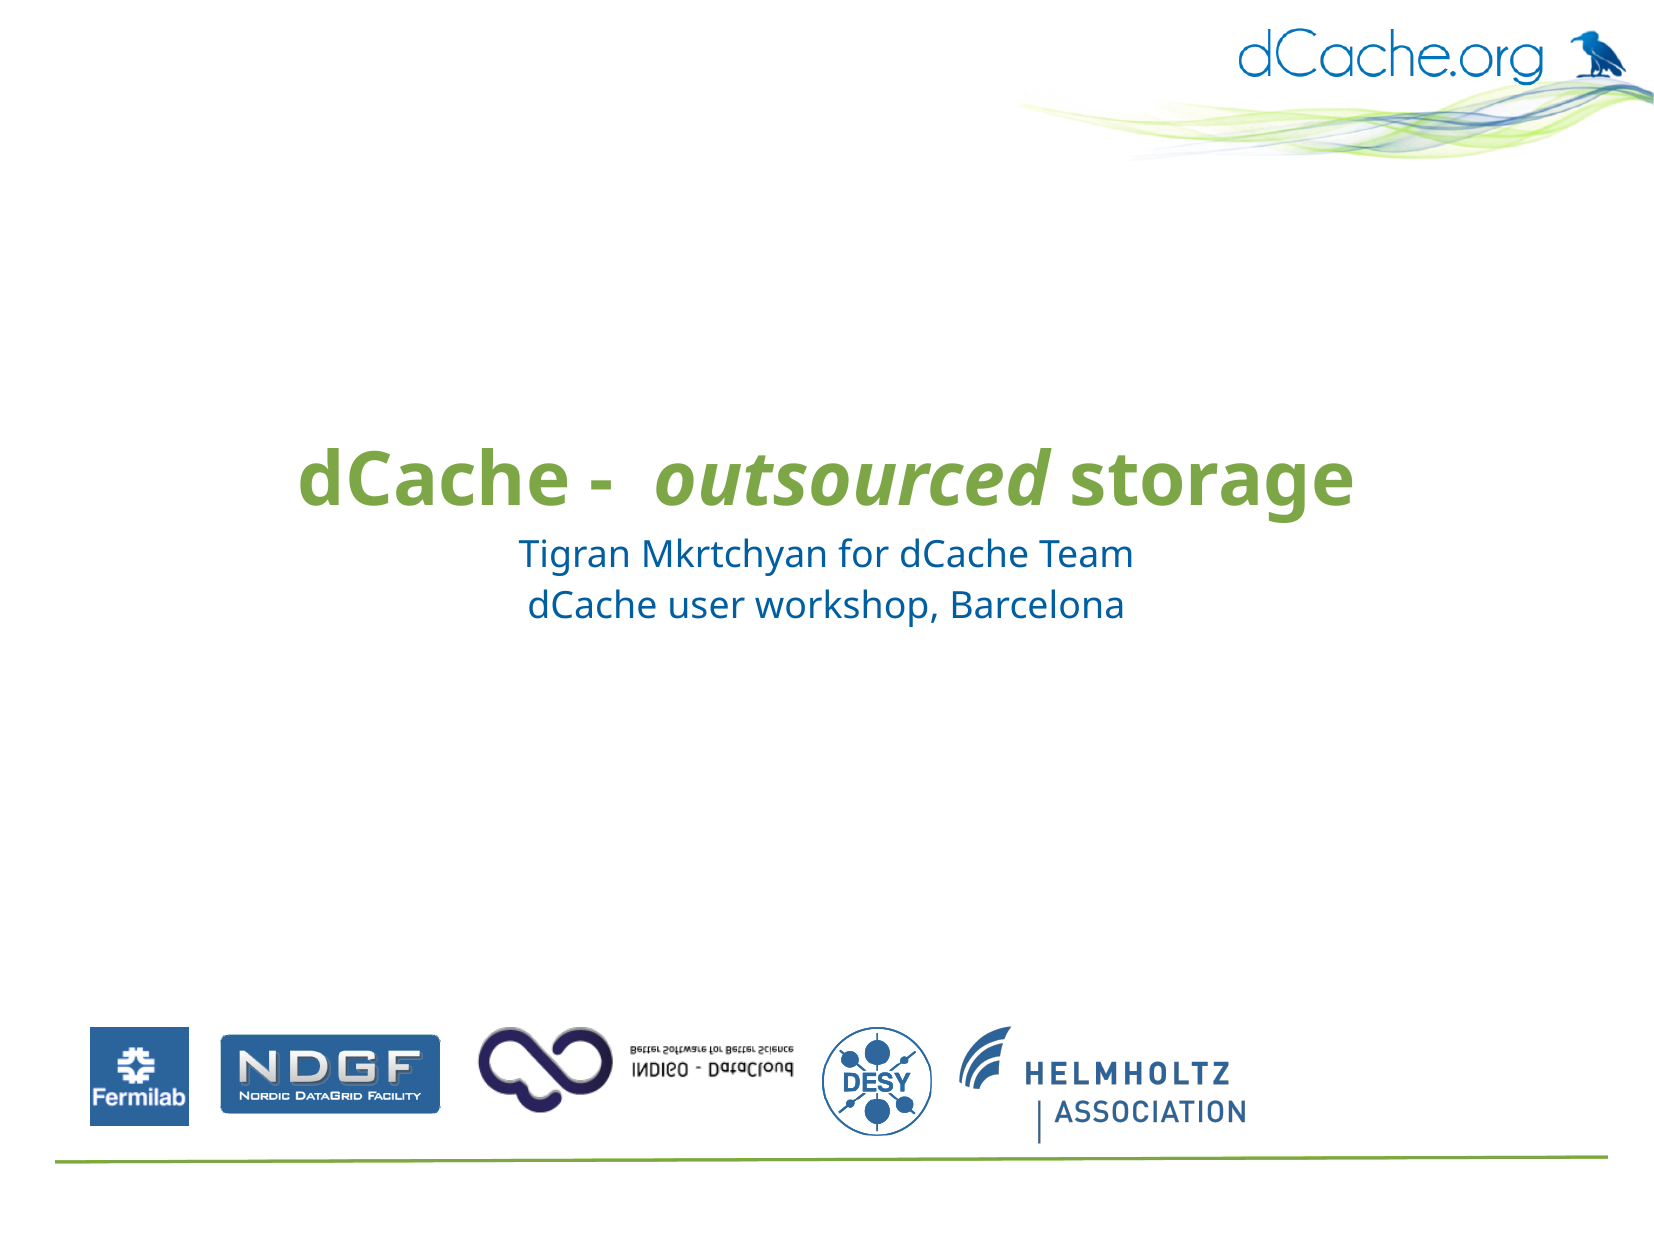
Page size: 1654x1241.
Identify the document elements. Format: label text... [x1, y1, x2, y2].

text_box dCache - outsourced storage Tigran Mkrtchyan for dCache Team dCache user workshop, Barcelona [0, 417, 1654, 638]
picture [90, 1027, 189, 1126]
picture [956, 16, 1654, 169]
picture [945, 1015, 1259, 1155]
picture [822, 1027, 932, 1136]
picture [204, 1011, 811, 1139]
